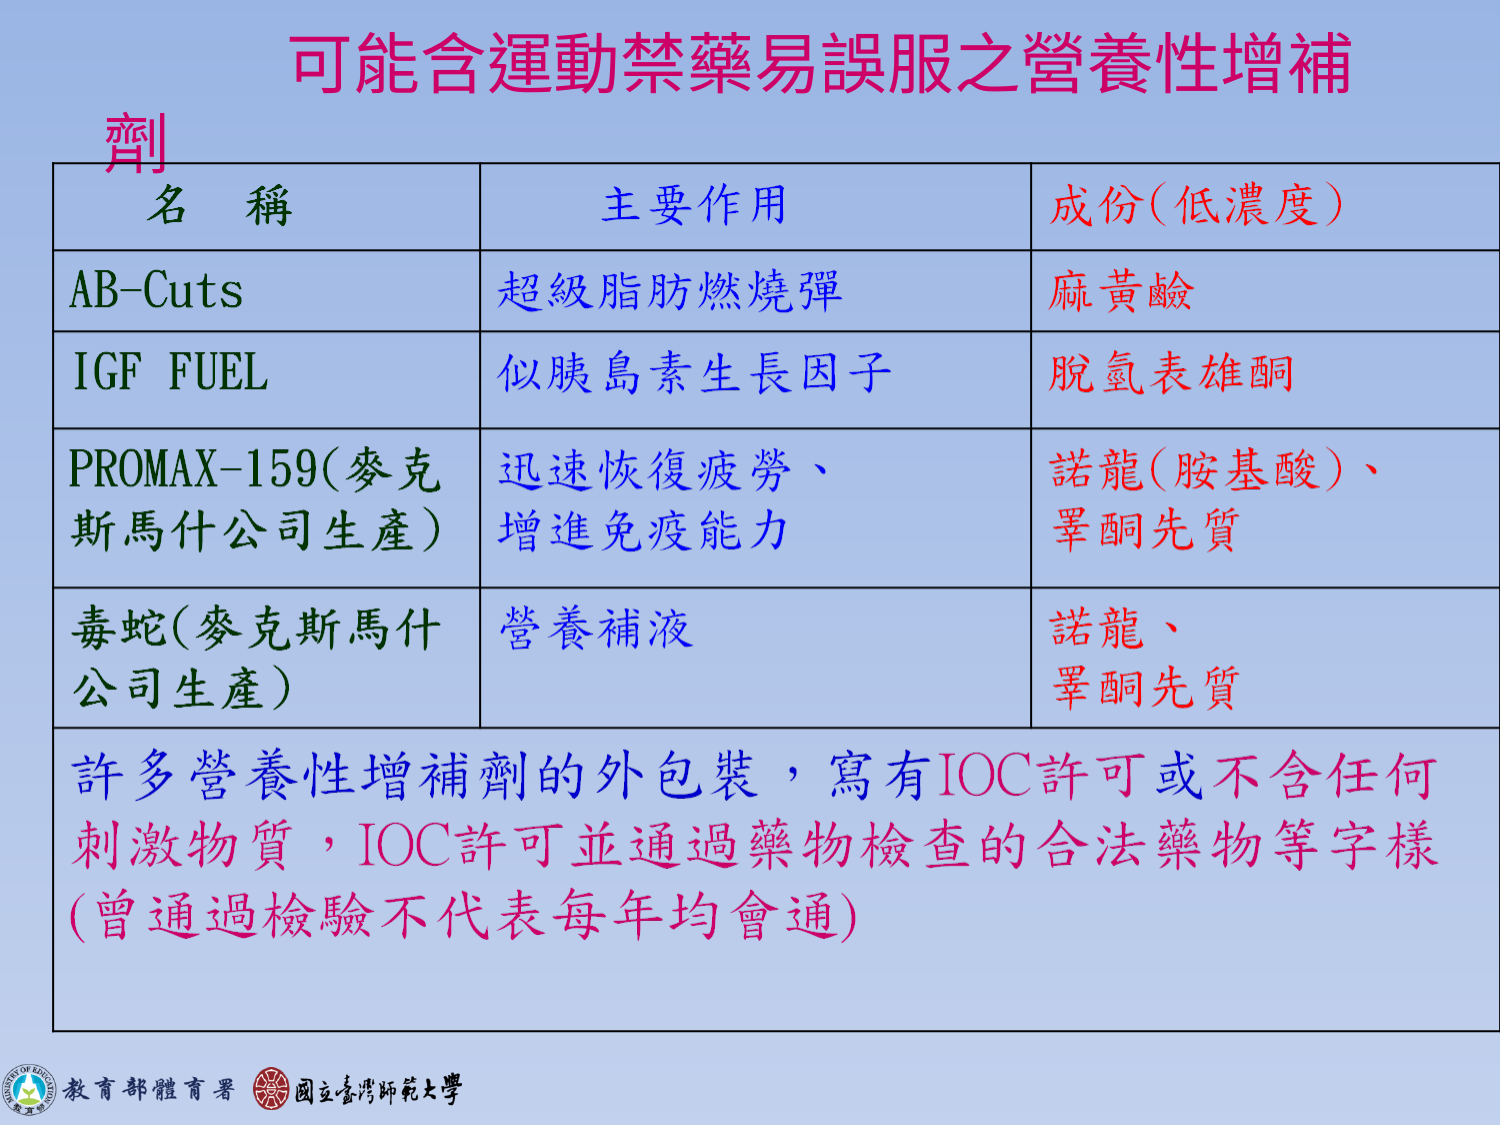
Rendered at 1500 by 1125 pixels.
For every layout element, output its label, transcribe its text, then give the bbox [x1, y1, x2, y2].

picture [32, 152, 1500, 1044]
text_box 可能含運動禁藥易誤服之營養性增補劑 [88, 15, 1400, 152]
